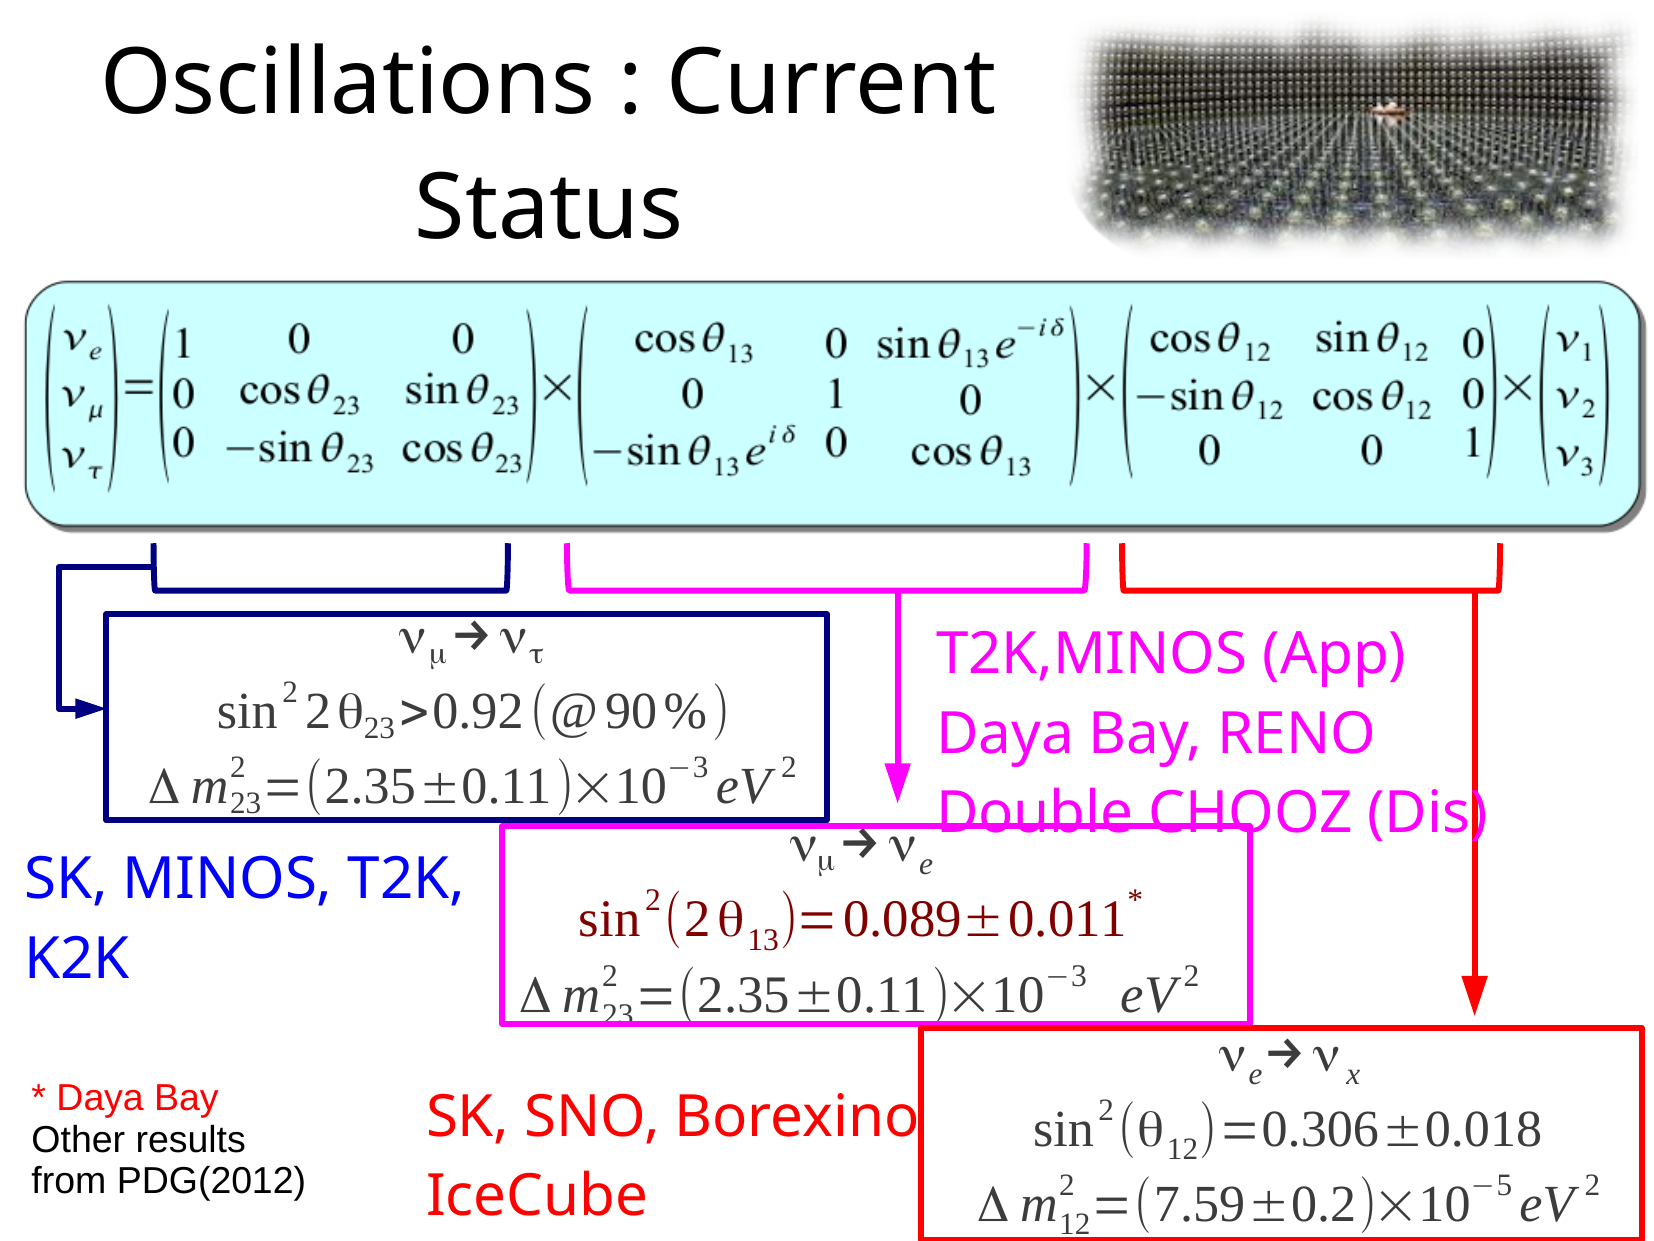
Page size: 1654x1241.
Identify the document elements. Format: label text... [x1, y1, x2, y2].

text_box T2K,MINOS (App) Daya Bay, RENO Double CHOOZ (Dis) [921, 604, 1480, 815]
chart [506, 1027, 918, 1032]
chart [506, 829, 1214, 1021]
chart [135, 617, 809, 822]
text_box SK, SNO, Borexino IceCube [411, 1066, 912, 1212]
text_box * Daya Bay Other results from PDG(2012) [16, 1068, 322, 1210]
picture [16, 11, 1654, 537]
text_box SK, MINOS, T2K, K2K [9, 829, 455, 975]
chart [964, 1035, 1612, 1241]
title Oscillations : Current Status [23, 23, 1075, 257]
